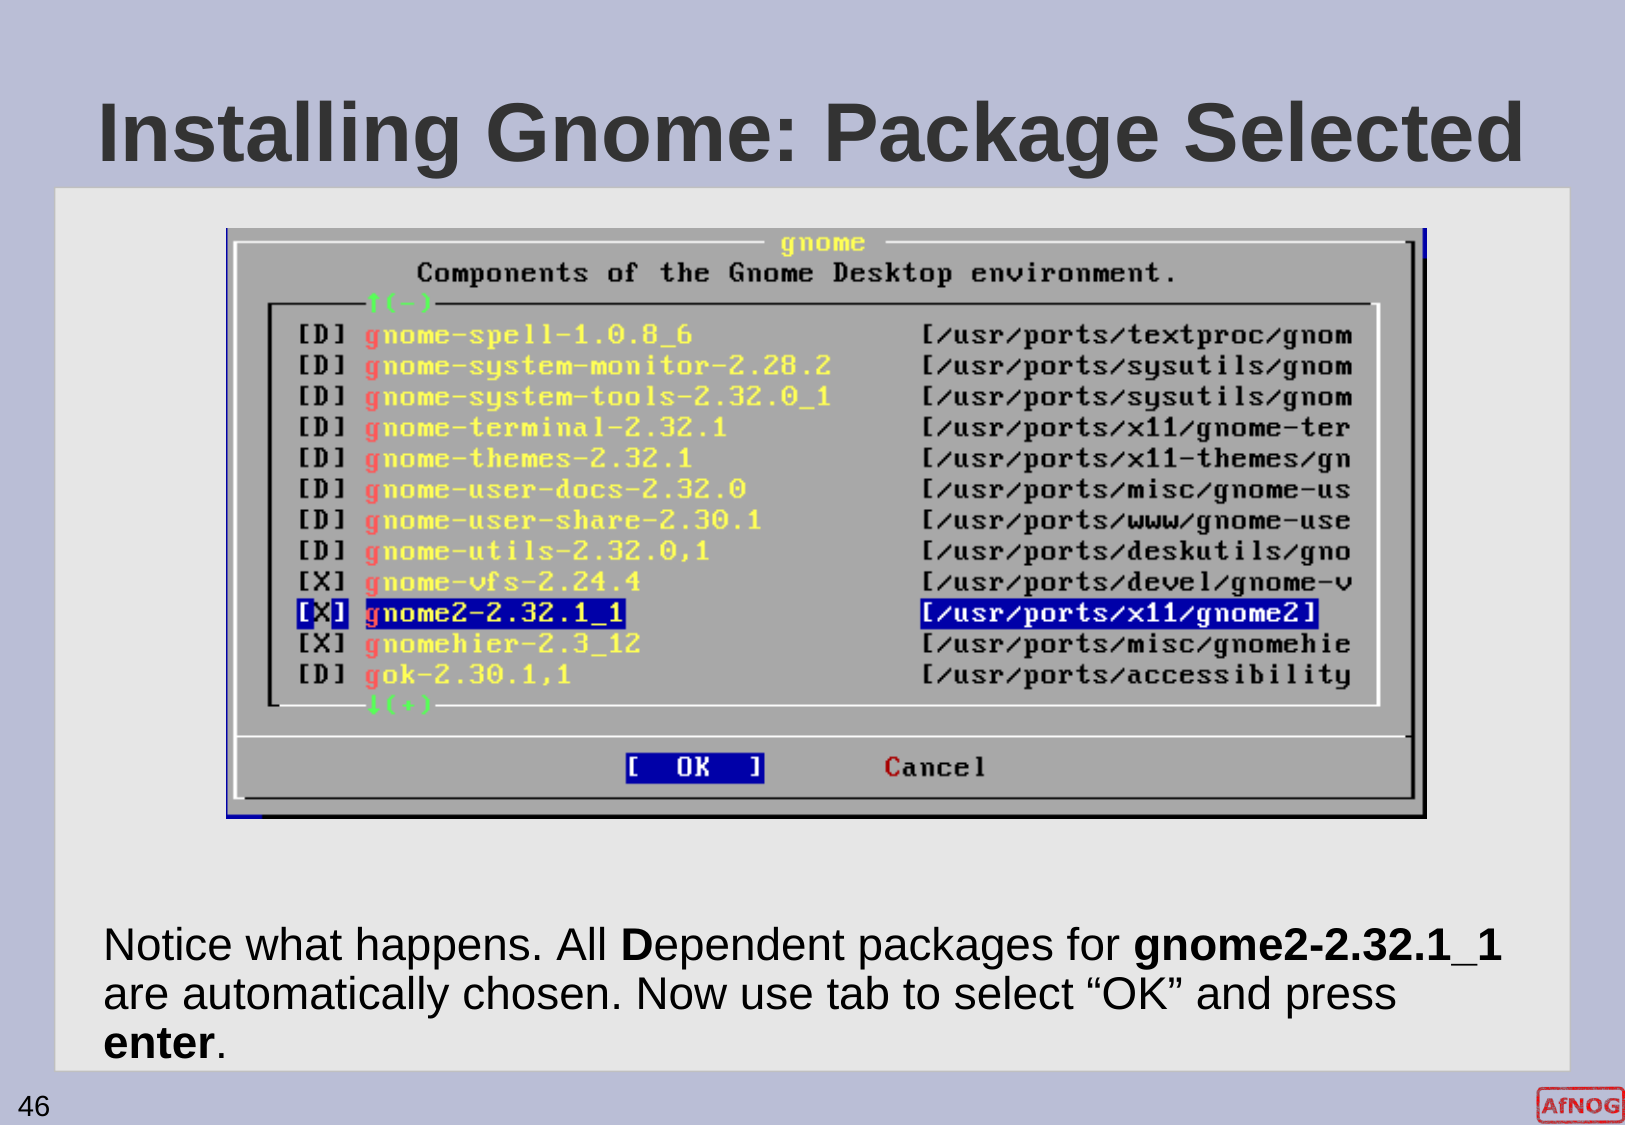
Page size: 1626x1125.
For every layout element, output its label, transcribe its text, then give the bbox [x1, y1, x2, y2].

picture [226, 228, 1427, 819]
text_box Notice what happens. All Dependent packages for gnome2-2.32.1_1 are automatically chosen. Now use tab to select “OK” and press enter. [88, 909, 1536, 1025]
picture [1535, 1085, 1626, 1125]
text_box Installing Gnome: Package Selected [54, 51, 1571, 207]
